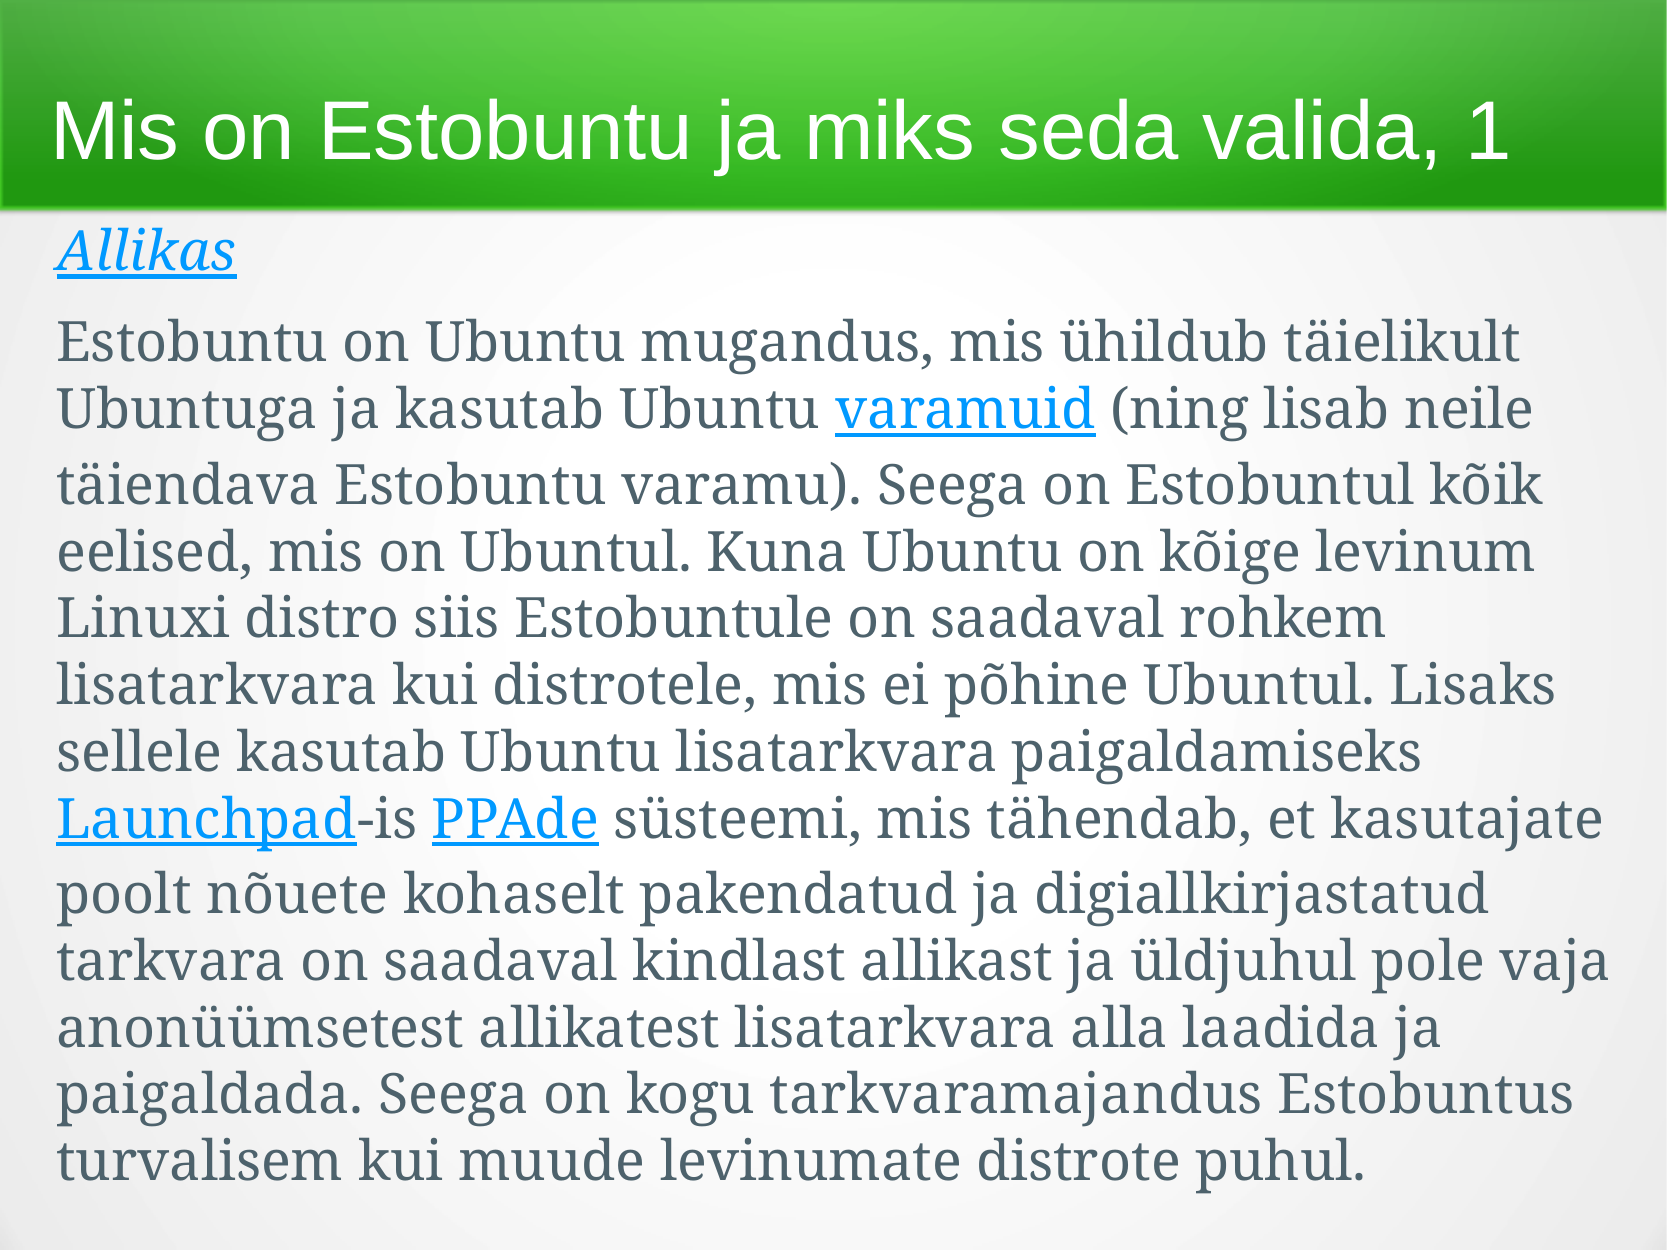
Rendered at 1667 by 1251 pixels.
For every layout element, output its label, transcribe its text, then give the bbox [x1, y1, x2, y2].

text_box Allikas [50, 208, 292, 296]
title Mis on Estobuntu ja miks seda valida, 1 [50, 84, 1630, 178]
list Estobuntu on Ubuntu mugandus, mis ühildub täielikult Ubuntuga ja kasutab Ubuntu varamuid (ning lisab neile täiendava Estobuntu varamu). Seega on Estobuntul kõik eelised, mis on Ubuntul. Kuna Ubuntu on kõige levinum Linuxi distro siis Estobuntule on saadaval rohkem lisatarkvara kui distrotele, mis ei põhine Ubuntul. Lisaks sellele kasutab Ubuntu lisatarkvara paigaldamiseks Launchpad-is PPAde süsteemi, mis tähendab, et kasutajate poolt nõuete kohaselt pakendatud ja digiallkirjastatud tarkvara on saadaval kindlast allikast ja üldjuhul pole vaja anonüümsetest allikatest lisatarkvara alla laadida ja paigaldada. Seega on kogu tarkvaramajandus Estobuntus turvalisem kui muude levinumate distrote puhul. [50, 300, 1630, 1213]
picture [0, 0, 1667, 1250]
